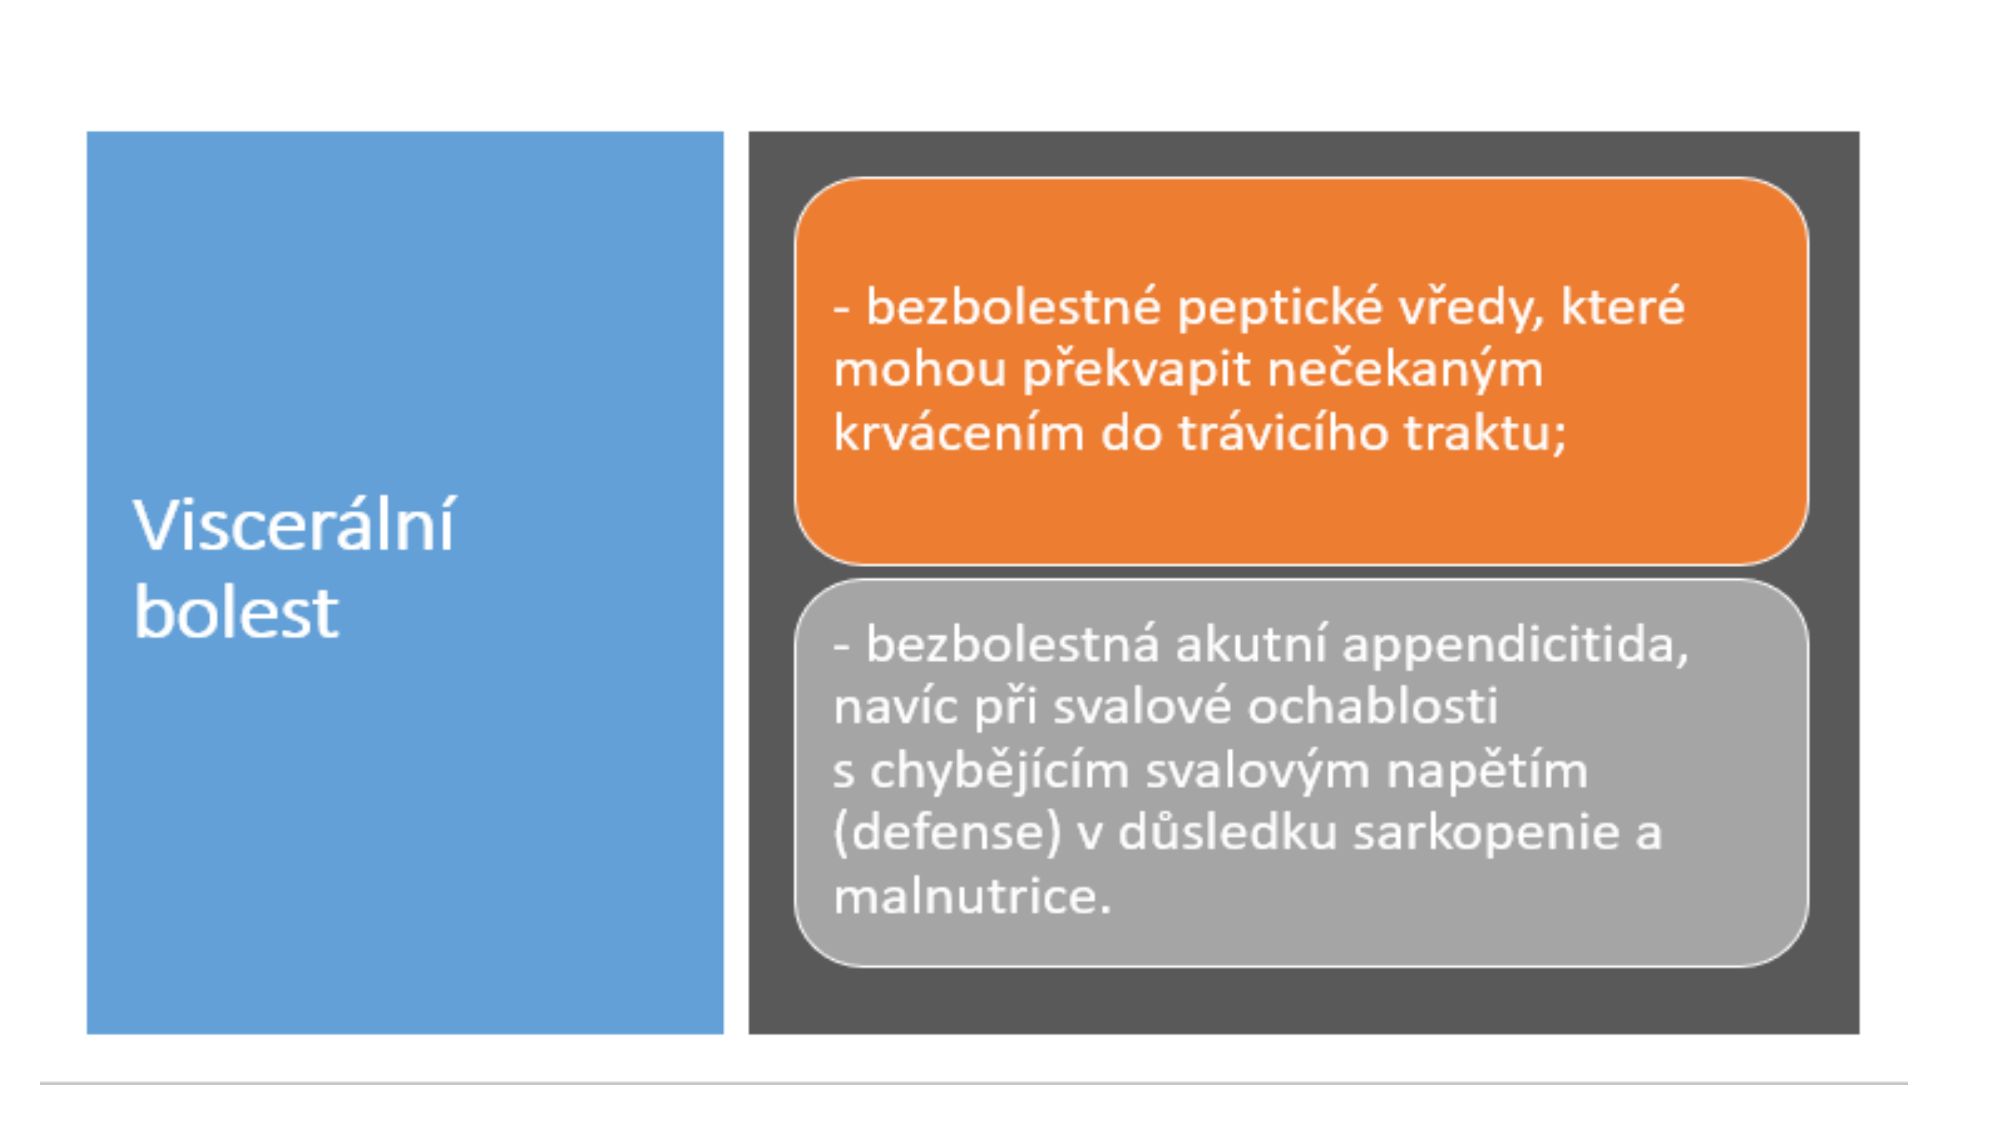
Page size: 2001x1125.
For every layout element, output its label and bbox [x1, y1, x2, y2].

picture [40, 87, 1908, 1086]
